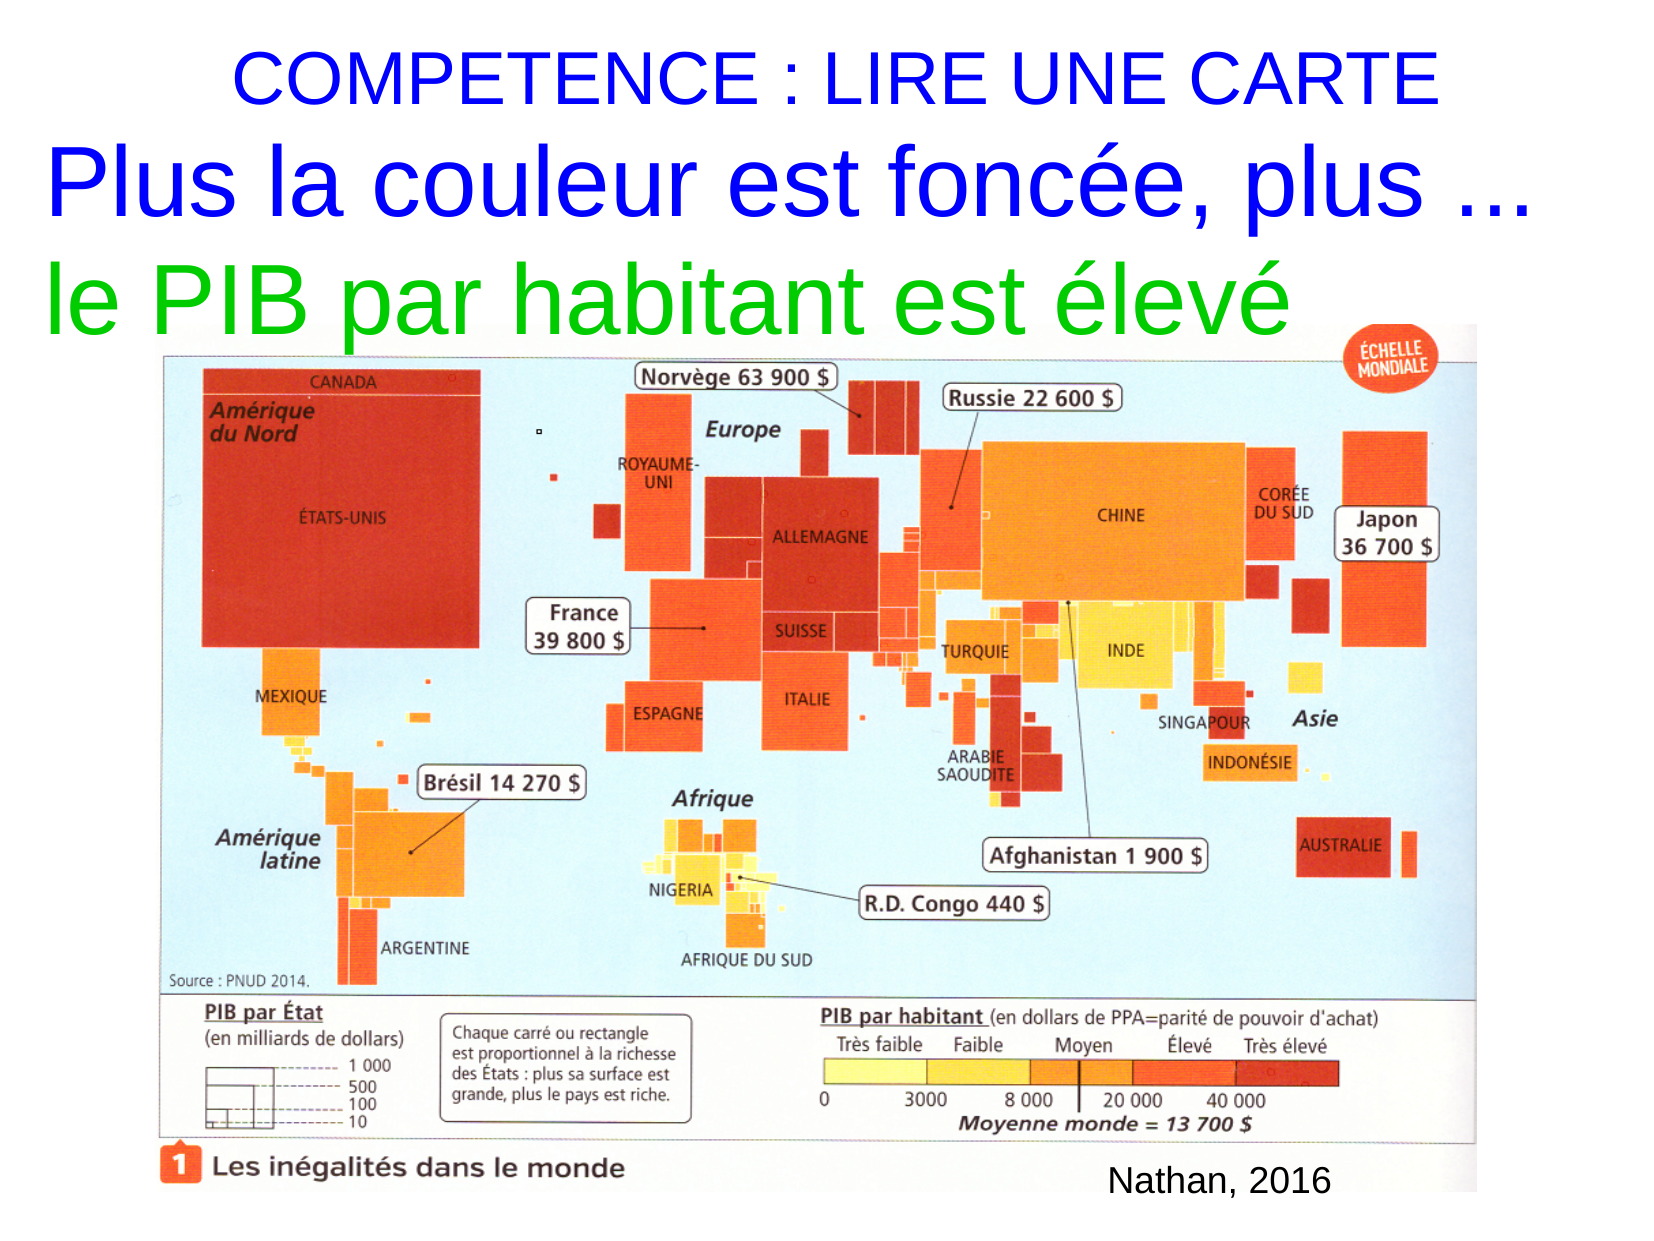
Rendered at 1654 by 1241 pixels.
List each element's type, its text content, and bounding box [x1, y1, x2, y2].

picture [155, 363, 1477, 1192]
text_box Nathan, 2016 [1092, 1151, 1477, 1209]
text_box COMPETENCE : LIRE UNE CARTE [29, 29, 1625, 118]
text_box le PIB par habitant est élevé [29, 236, 1625, 363]
text_box Plus la couleur est foncée, plus ... [29, 118, 1625, 236]
